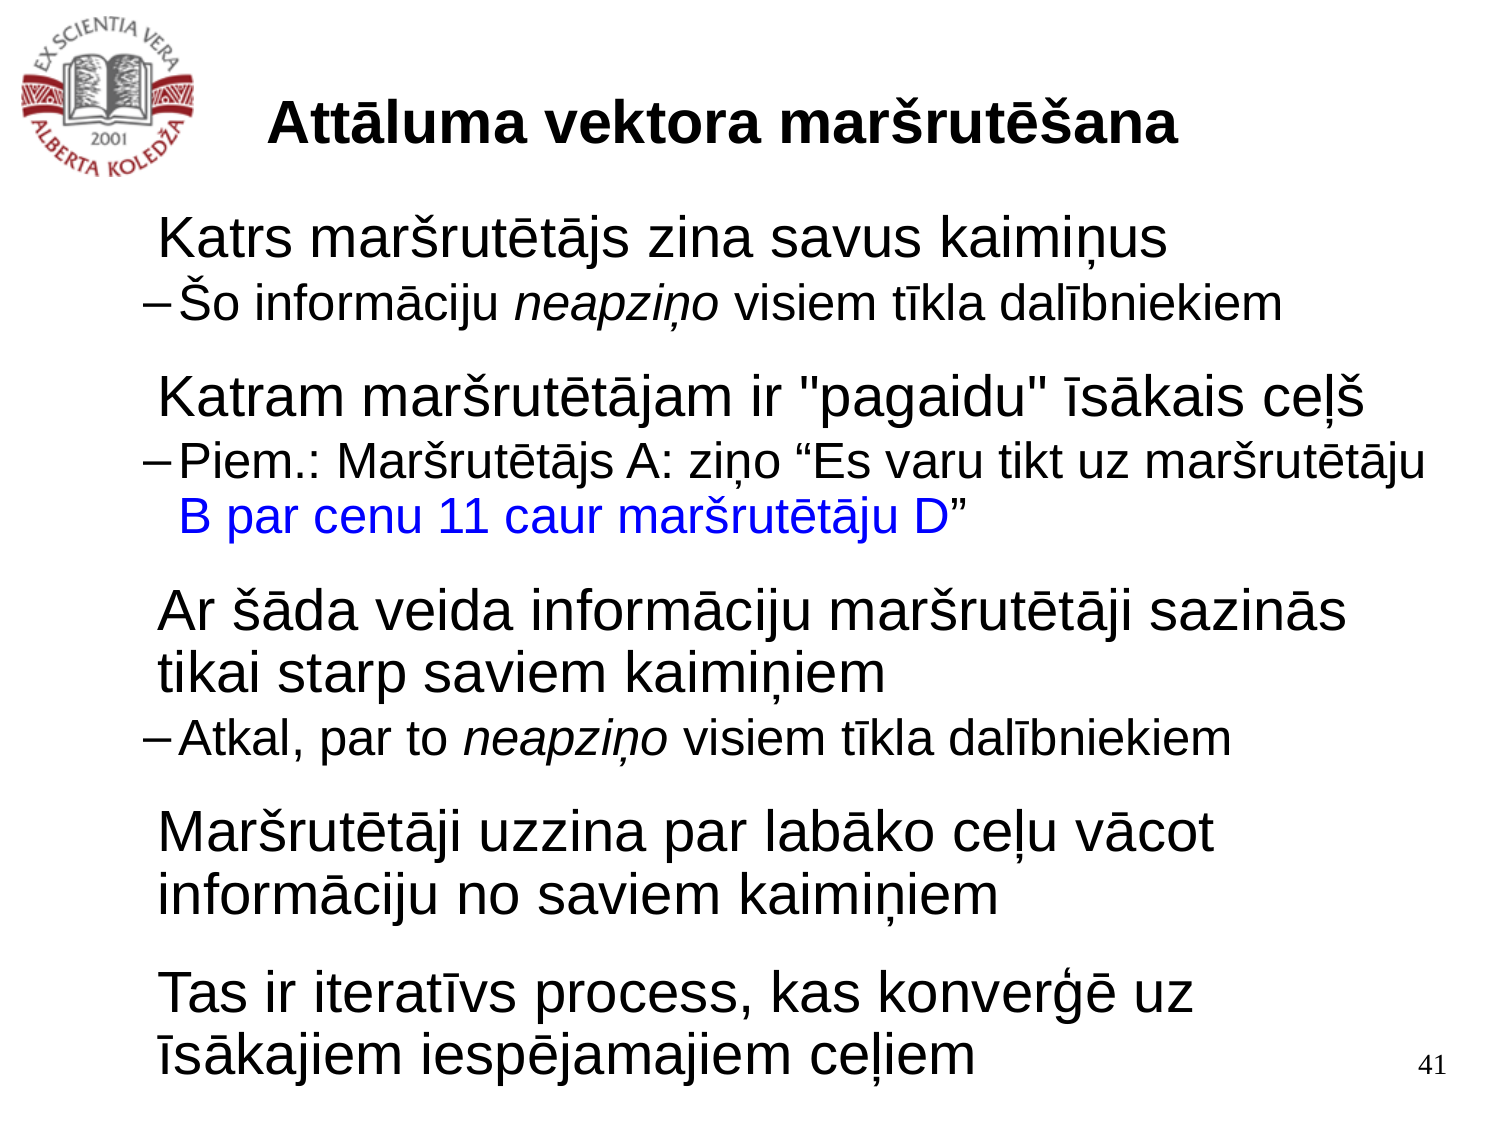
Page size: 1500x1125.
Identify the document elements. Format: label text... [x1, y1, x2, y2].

list Katrs maršrutētājs zina savus kaimiņus Šo informāciju neapziņo visiem tīkla dalībniekiem Katram maršrutētājam ir "pagaidu" īsākais ceļš Piem.: Maršrutētājs A: ziņo “Es varu tikt uz maršrutētāju B par cenu 11 caur maršrutētāju D” Ar šāda veida informāciju maršrutētāji sazinās tikai starp saviem kaimiņiem Atkal, par to neapziņo visiem tīkla dalībniekiem Maršrutētāji uzzina par labāko ceļu vācot informāciju no saviem kaimiņiem Tas ir iteratīvs process, kas konverģē uz īsākajiem iespējamajiem ceļiem [74, 200, 1463, 1101]
picture [21, 16, 194, 177]
title Attāluma vektora maršrutēšana [50, 62, 1374, 175]
